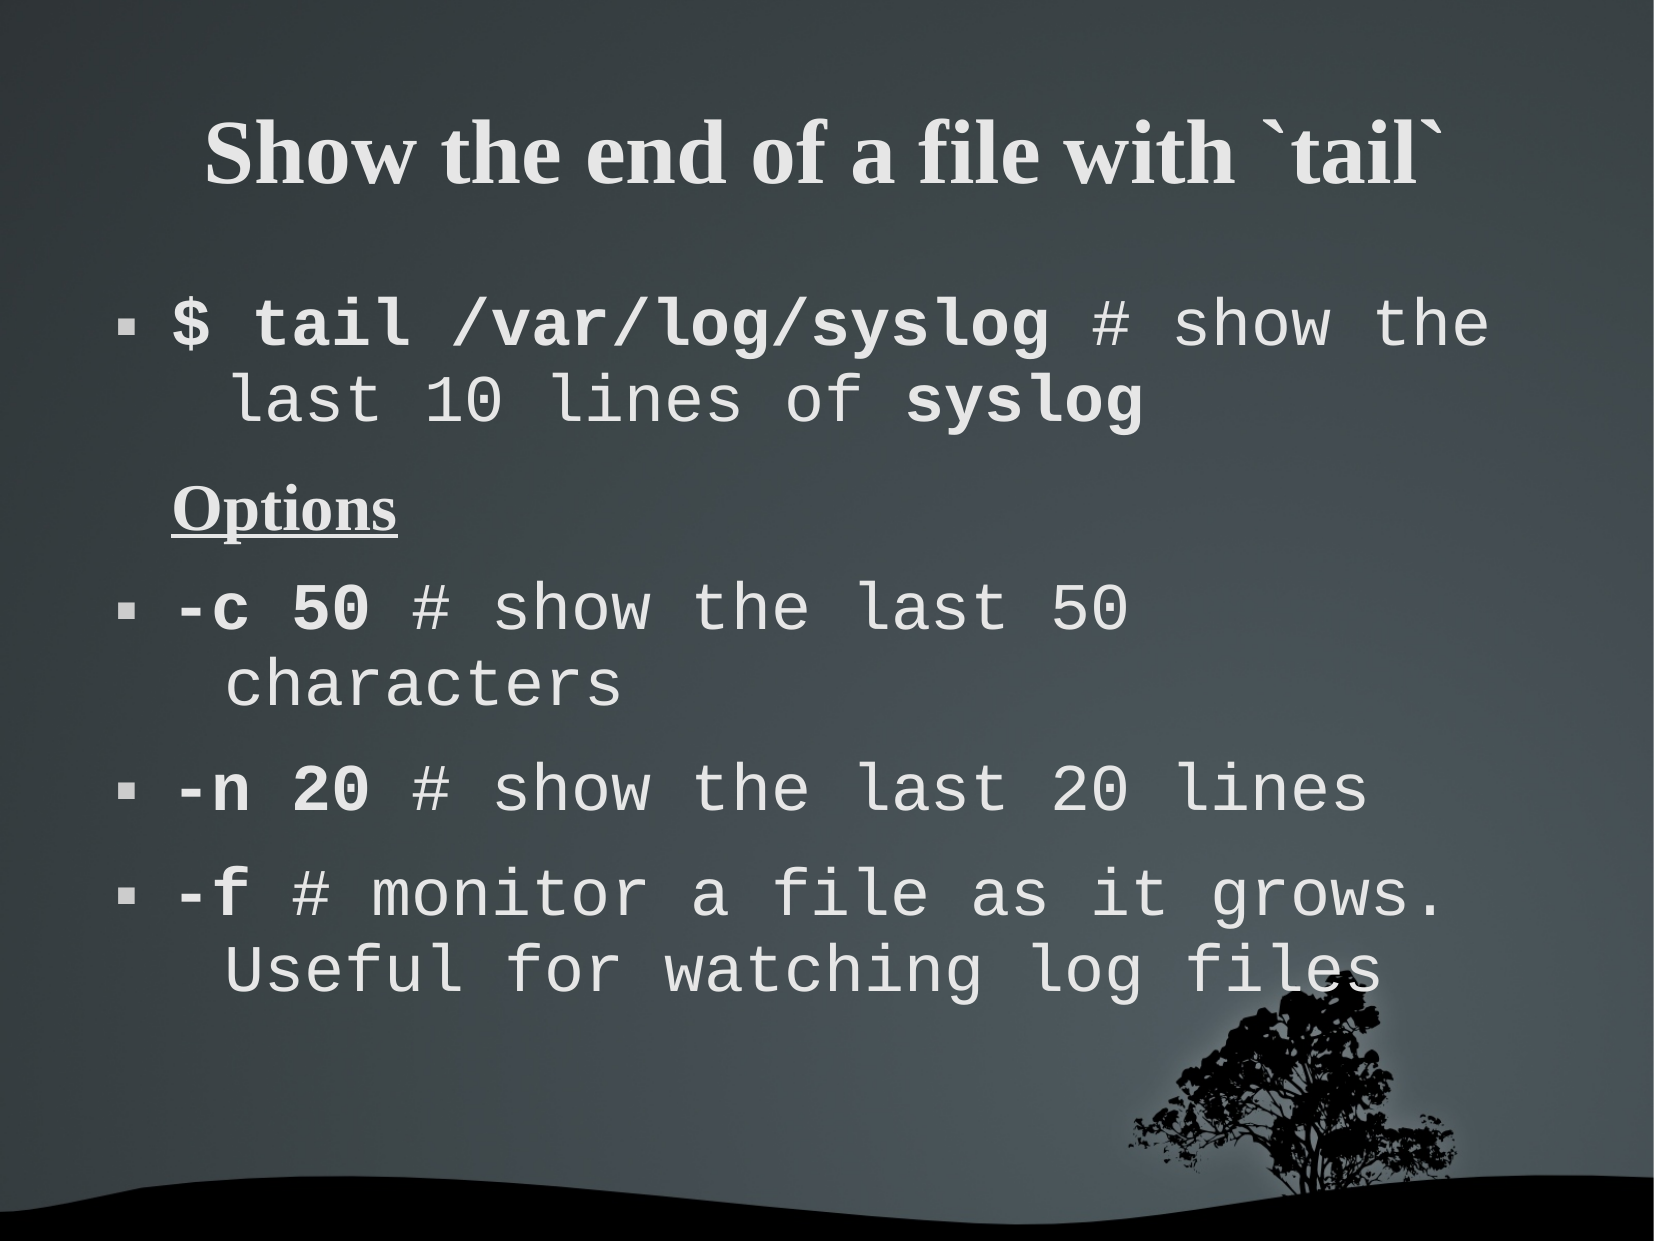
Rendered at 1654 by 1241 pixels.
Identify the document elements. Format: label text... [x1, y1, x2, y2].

list $ tail /var/log/syslog # show the last 10 lines of syslog Options -c 50 # show the last 50 characters -n 20 # show the last 20 lines -f # monitor a file as it grows. Useful for watching log files [82, 290, 1571, 1109]
picture [0, 0, 1654, 1241]
title Show the end of a file with `tail` [82, 33, 1571, 273]
